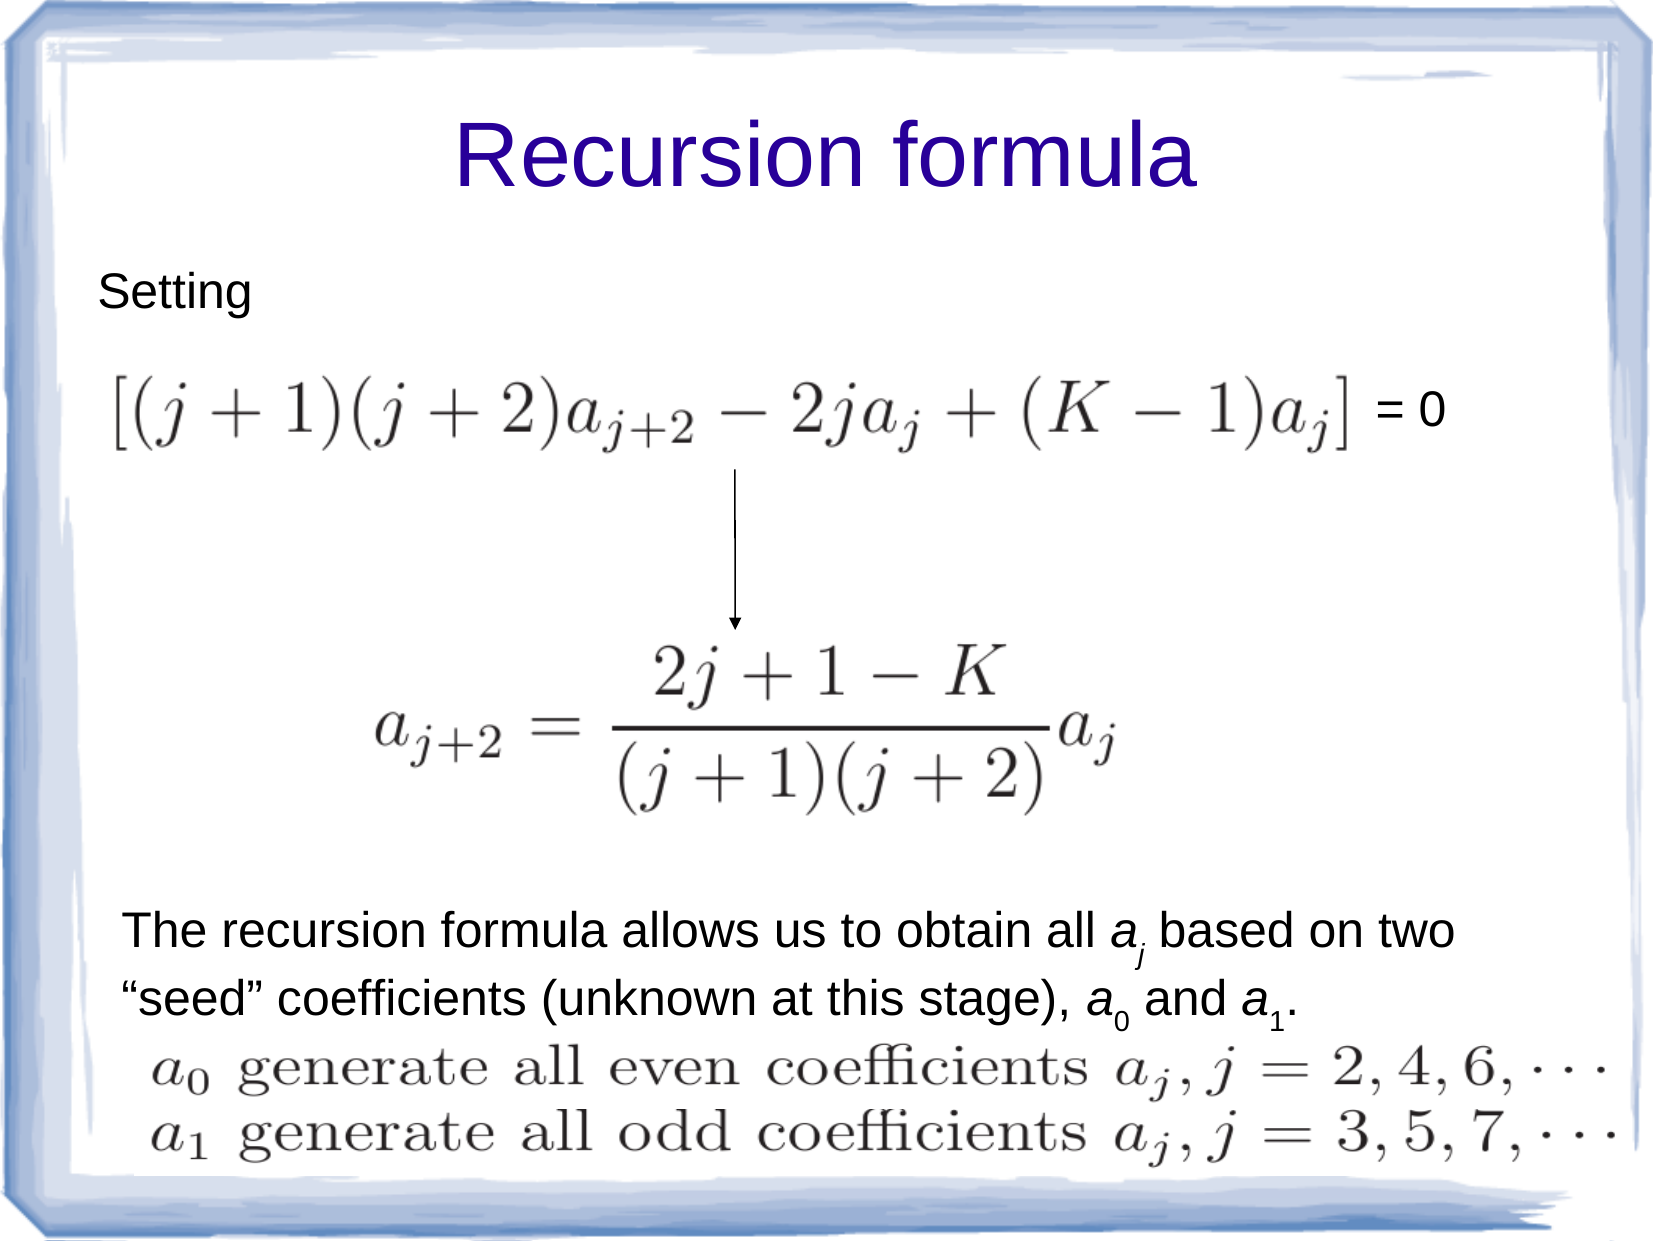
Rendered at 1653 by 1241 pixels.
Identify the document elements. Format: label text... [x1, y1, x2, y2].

text_box Setting [82, 256, 780, 328]
text_box = 0 [1360, 374, 1560, 446]
text_box The recursion formula allows us to obtain all aj based on two “seed” coefficients (unknown at this stage), a0 and a1. [106, 890, 1502, 1104]
picture [0, 0, 1653, 1241]
title Recursion formula [82, 49, 1571, 257]
